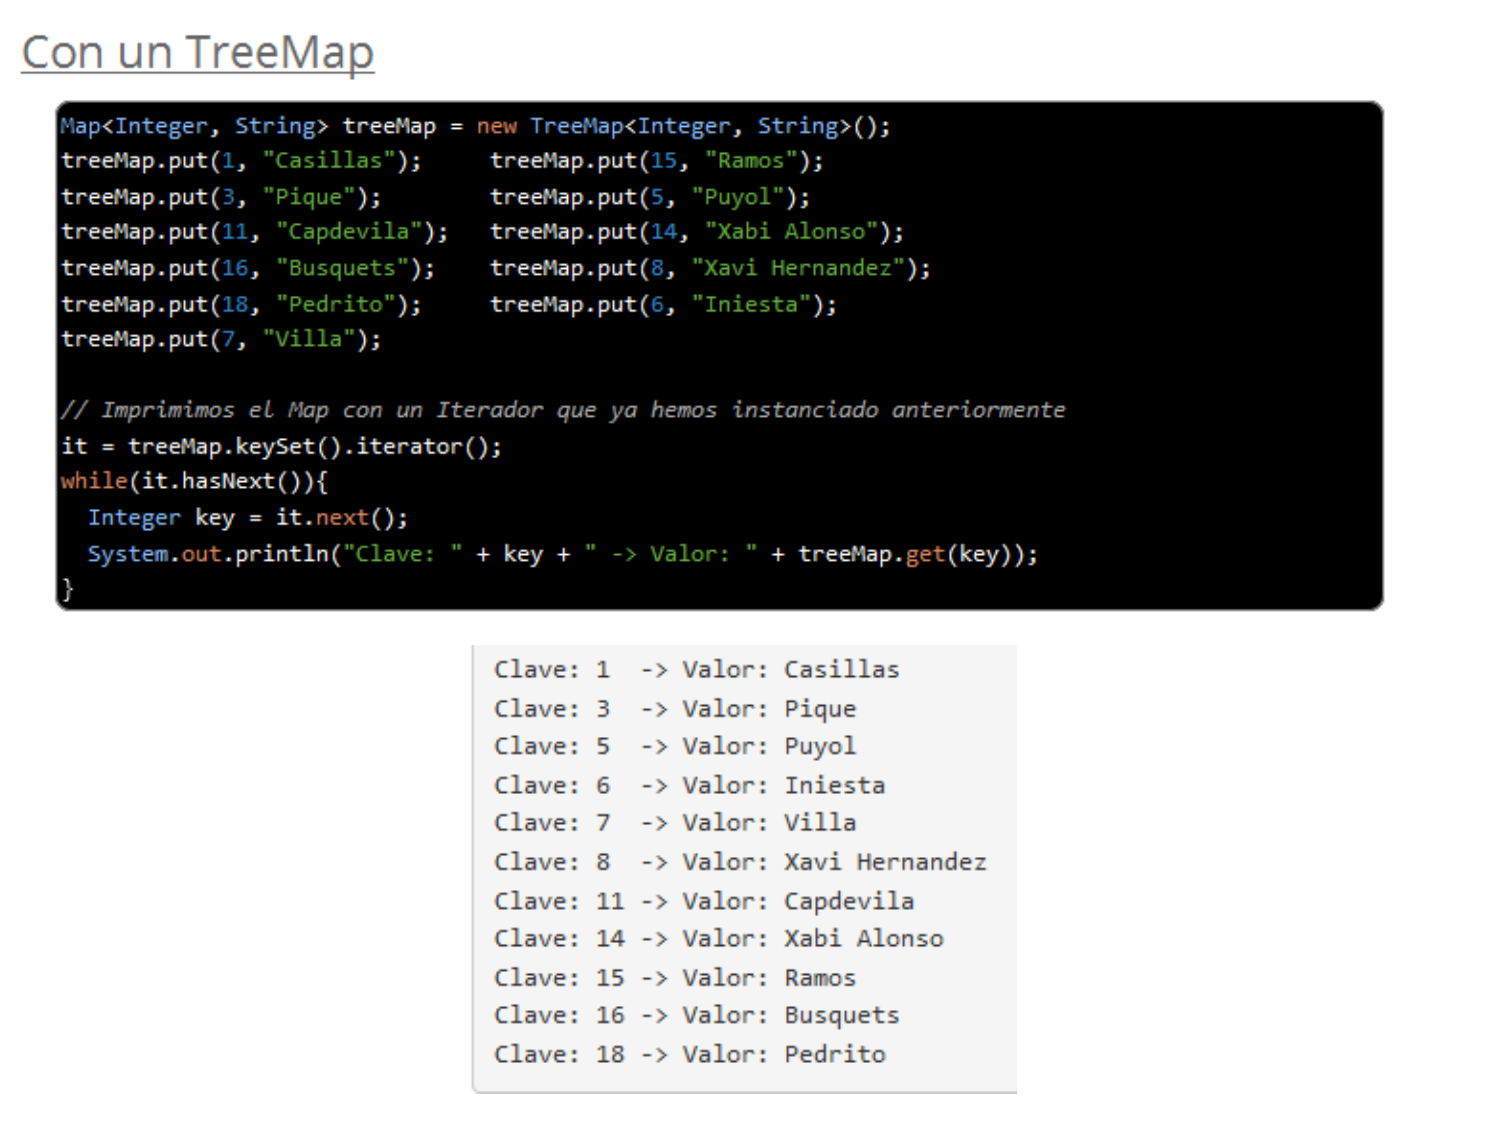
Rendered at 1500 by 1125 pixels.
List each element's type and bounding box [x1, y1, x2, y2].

picture [466, 645, 1017, 1094]
picture [4, 30, 1400, 627]
